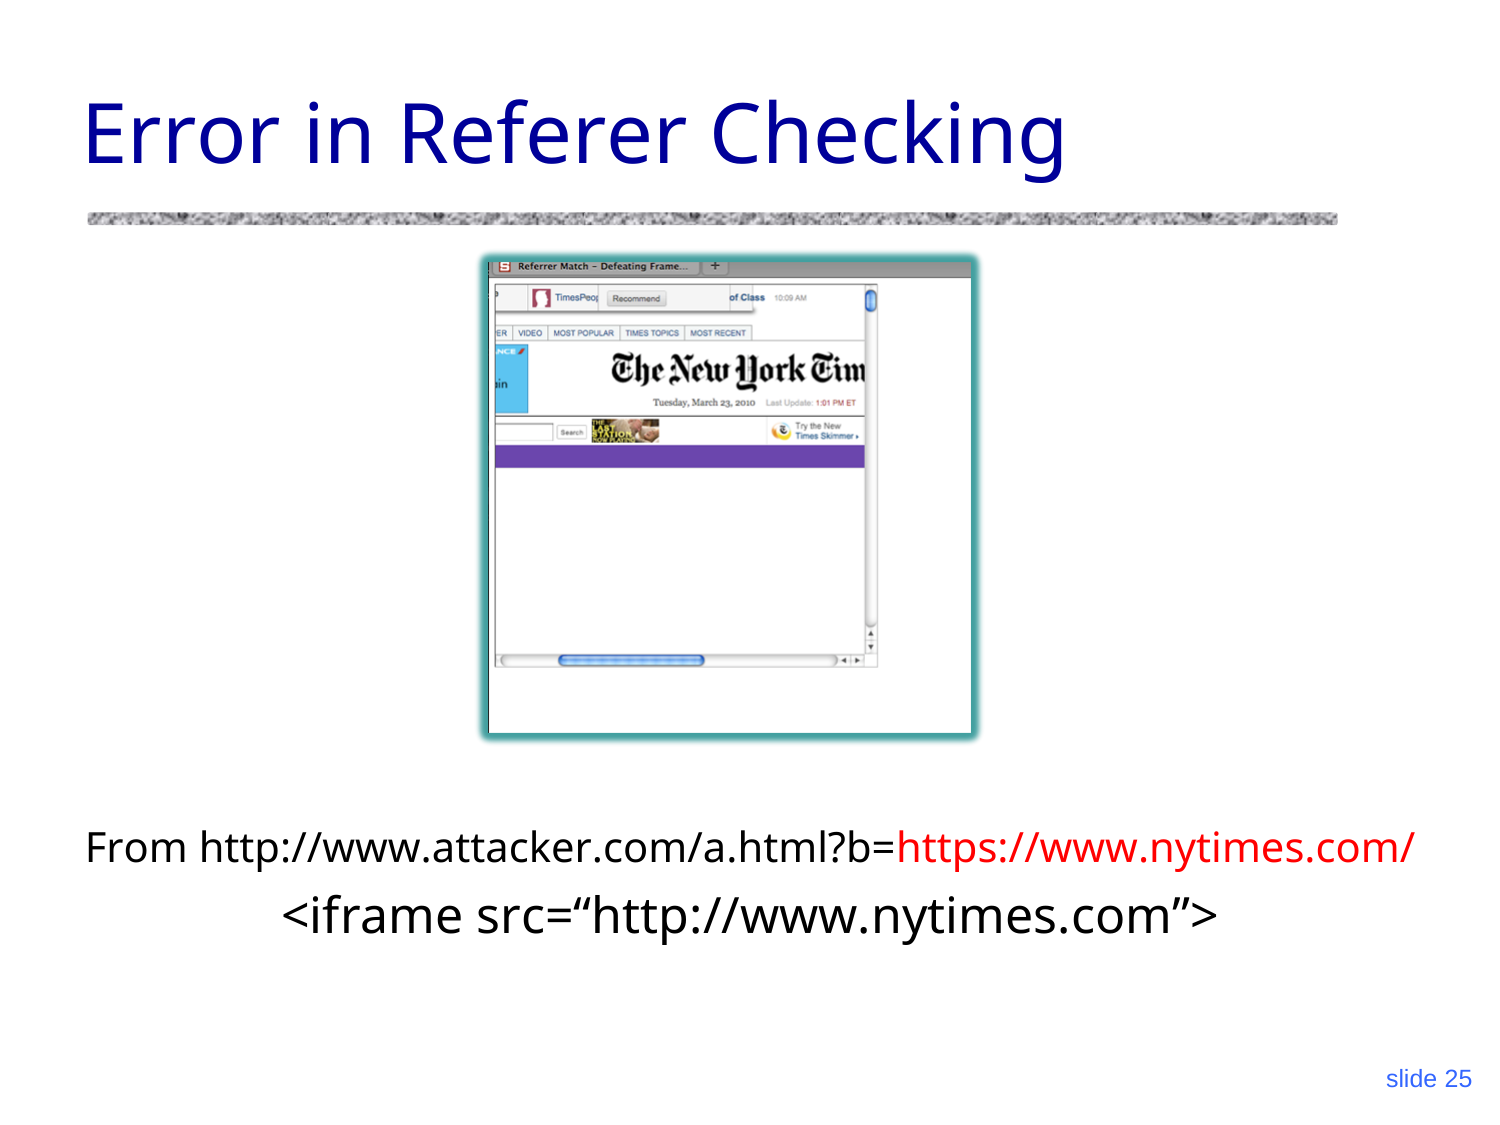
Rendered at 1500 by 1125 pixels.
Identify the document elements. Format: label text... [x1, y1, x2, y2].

picture [87, 212, 1338, 226]
picture [469, 243, 990, 752]
text_box From http://www.attacker.com/a.html?b=https://www.nytimes.com/ <iframe src=“http://www.nytimes.com”> [37, 262, 1463, 1051]
text_box Error in Referer Checking [66, 37, 1342, 188]
text_box slide <number> [1174, 1025, 1488, 1101]
